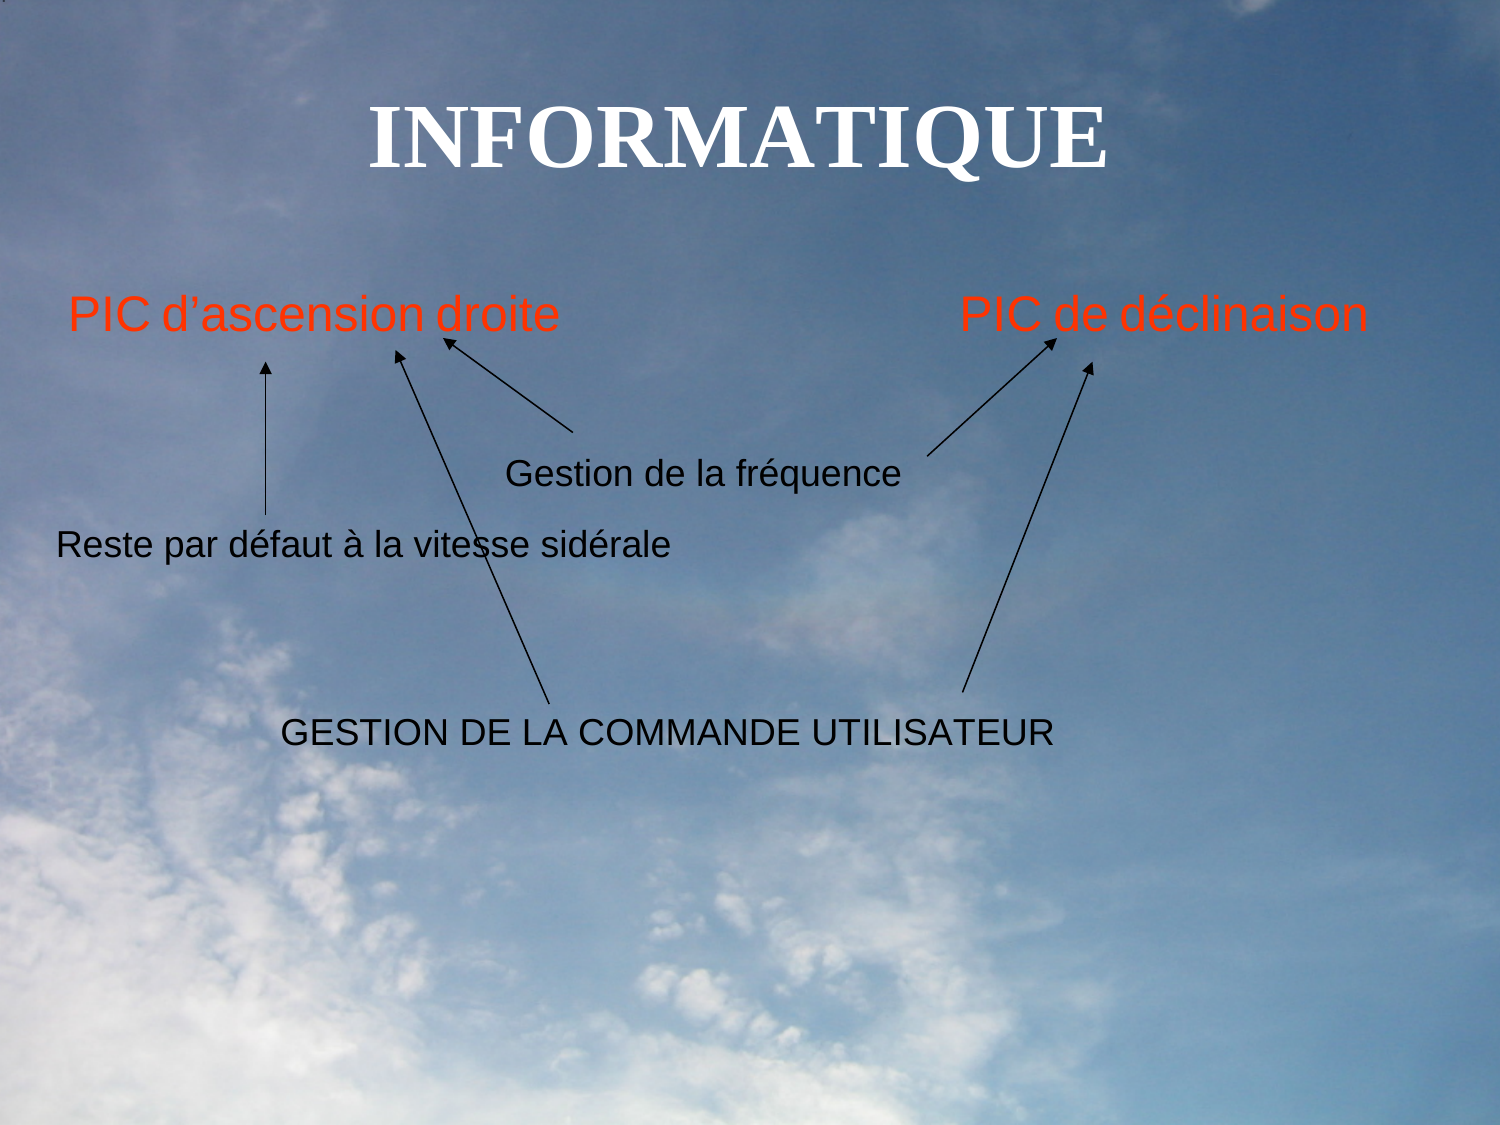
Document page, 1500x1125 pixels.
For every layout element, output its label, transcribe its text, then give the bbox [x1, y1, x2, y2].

picture [0, 0, 1500, 1125]
text_box PIC d’ascension droite [53, 278, 576, 351]
title INFORMATIQUE [64, 42, 1415, 231]
text_box PIC de déclinaison [944, 278, 1384, 438]
text_box Reste par défaut à la vitesse sidérale [469, 515, 687, 573]
text_box Reste par défaut à la vitesse sidérale [41, 515, 491, 573]
text_box Gestion de la fréquence [490, 444, 917, 502]
text_box GESTION DE LA COMMANDE UTILISATEUR [265, 704, 1071, 762]
